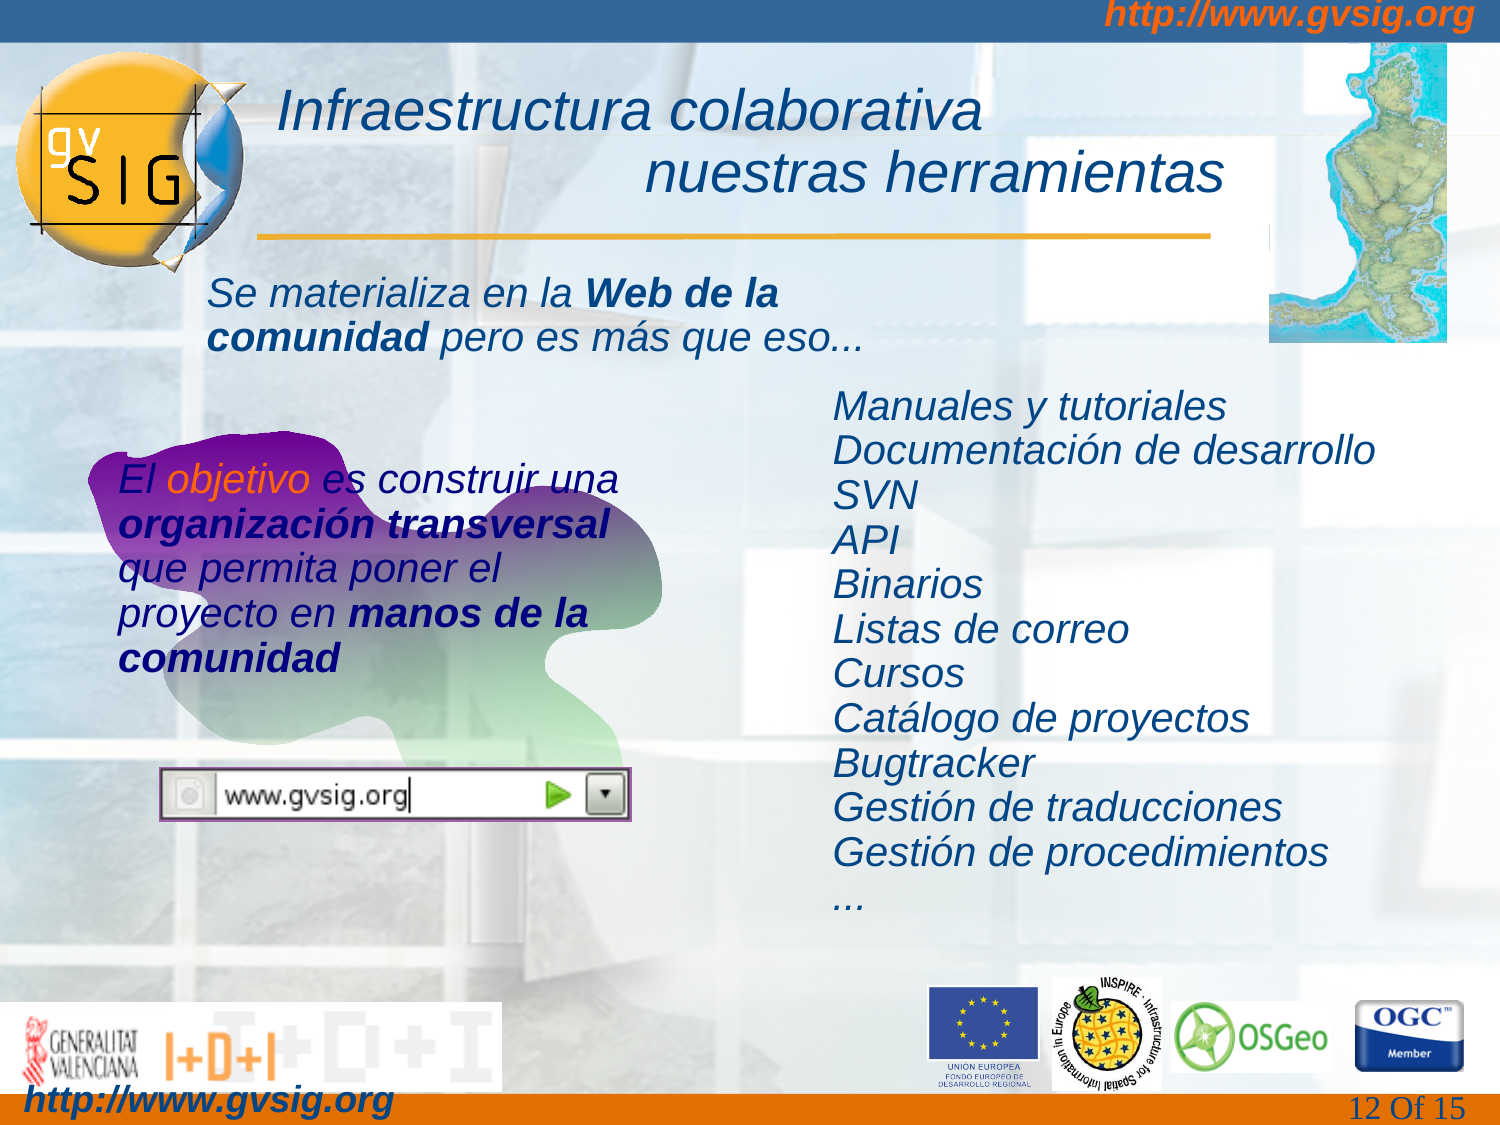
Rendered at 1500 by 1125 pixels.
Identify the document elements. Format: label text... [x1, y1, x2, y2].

picture [11, 49, 249, 276]
picture [1171, 1001, 1331, 1073]
text_box El objetivo es construir una organización transversal que permita poner el proyecto en manos de la comunidad [118, 458, 621, 804]
text_box Se materializa en la Web de la comunidad pero es más que eso... [206, 271, 975, 390]
text_box [88, 431, 343, 556]
picture [927, 998, 1040, 1087]
text_box [621, 510, 662, 628]
picture [1269, 43, 1447, 343]
picture [159, 767, 632, 822]
text_box Infraestructura colaborativa nuestras herramientas [261, 72, 1269, 234]
picture [1355, 1000, 1464, 1072]
picture [1052, 998, 1162, 1091]
picture [0, 1002, 502, 1094]
text_box Manuales y tutoriales Documentación de desarrollo SVN API Binarios Listas de correo Cursos Catálogo de proyectos Bugtracker Gestión de traducciones Gestión de procedimientos ... [832, 384, 1394, 998]
